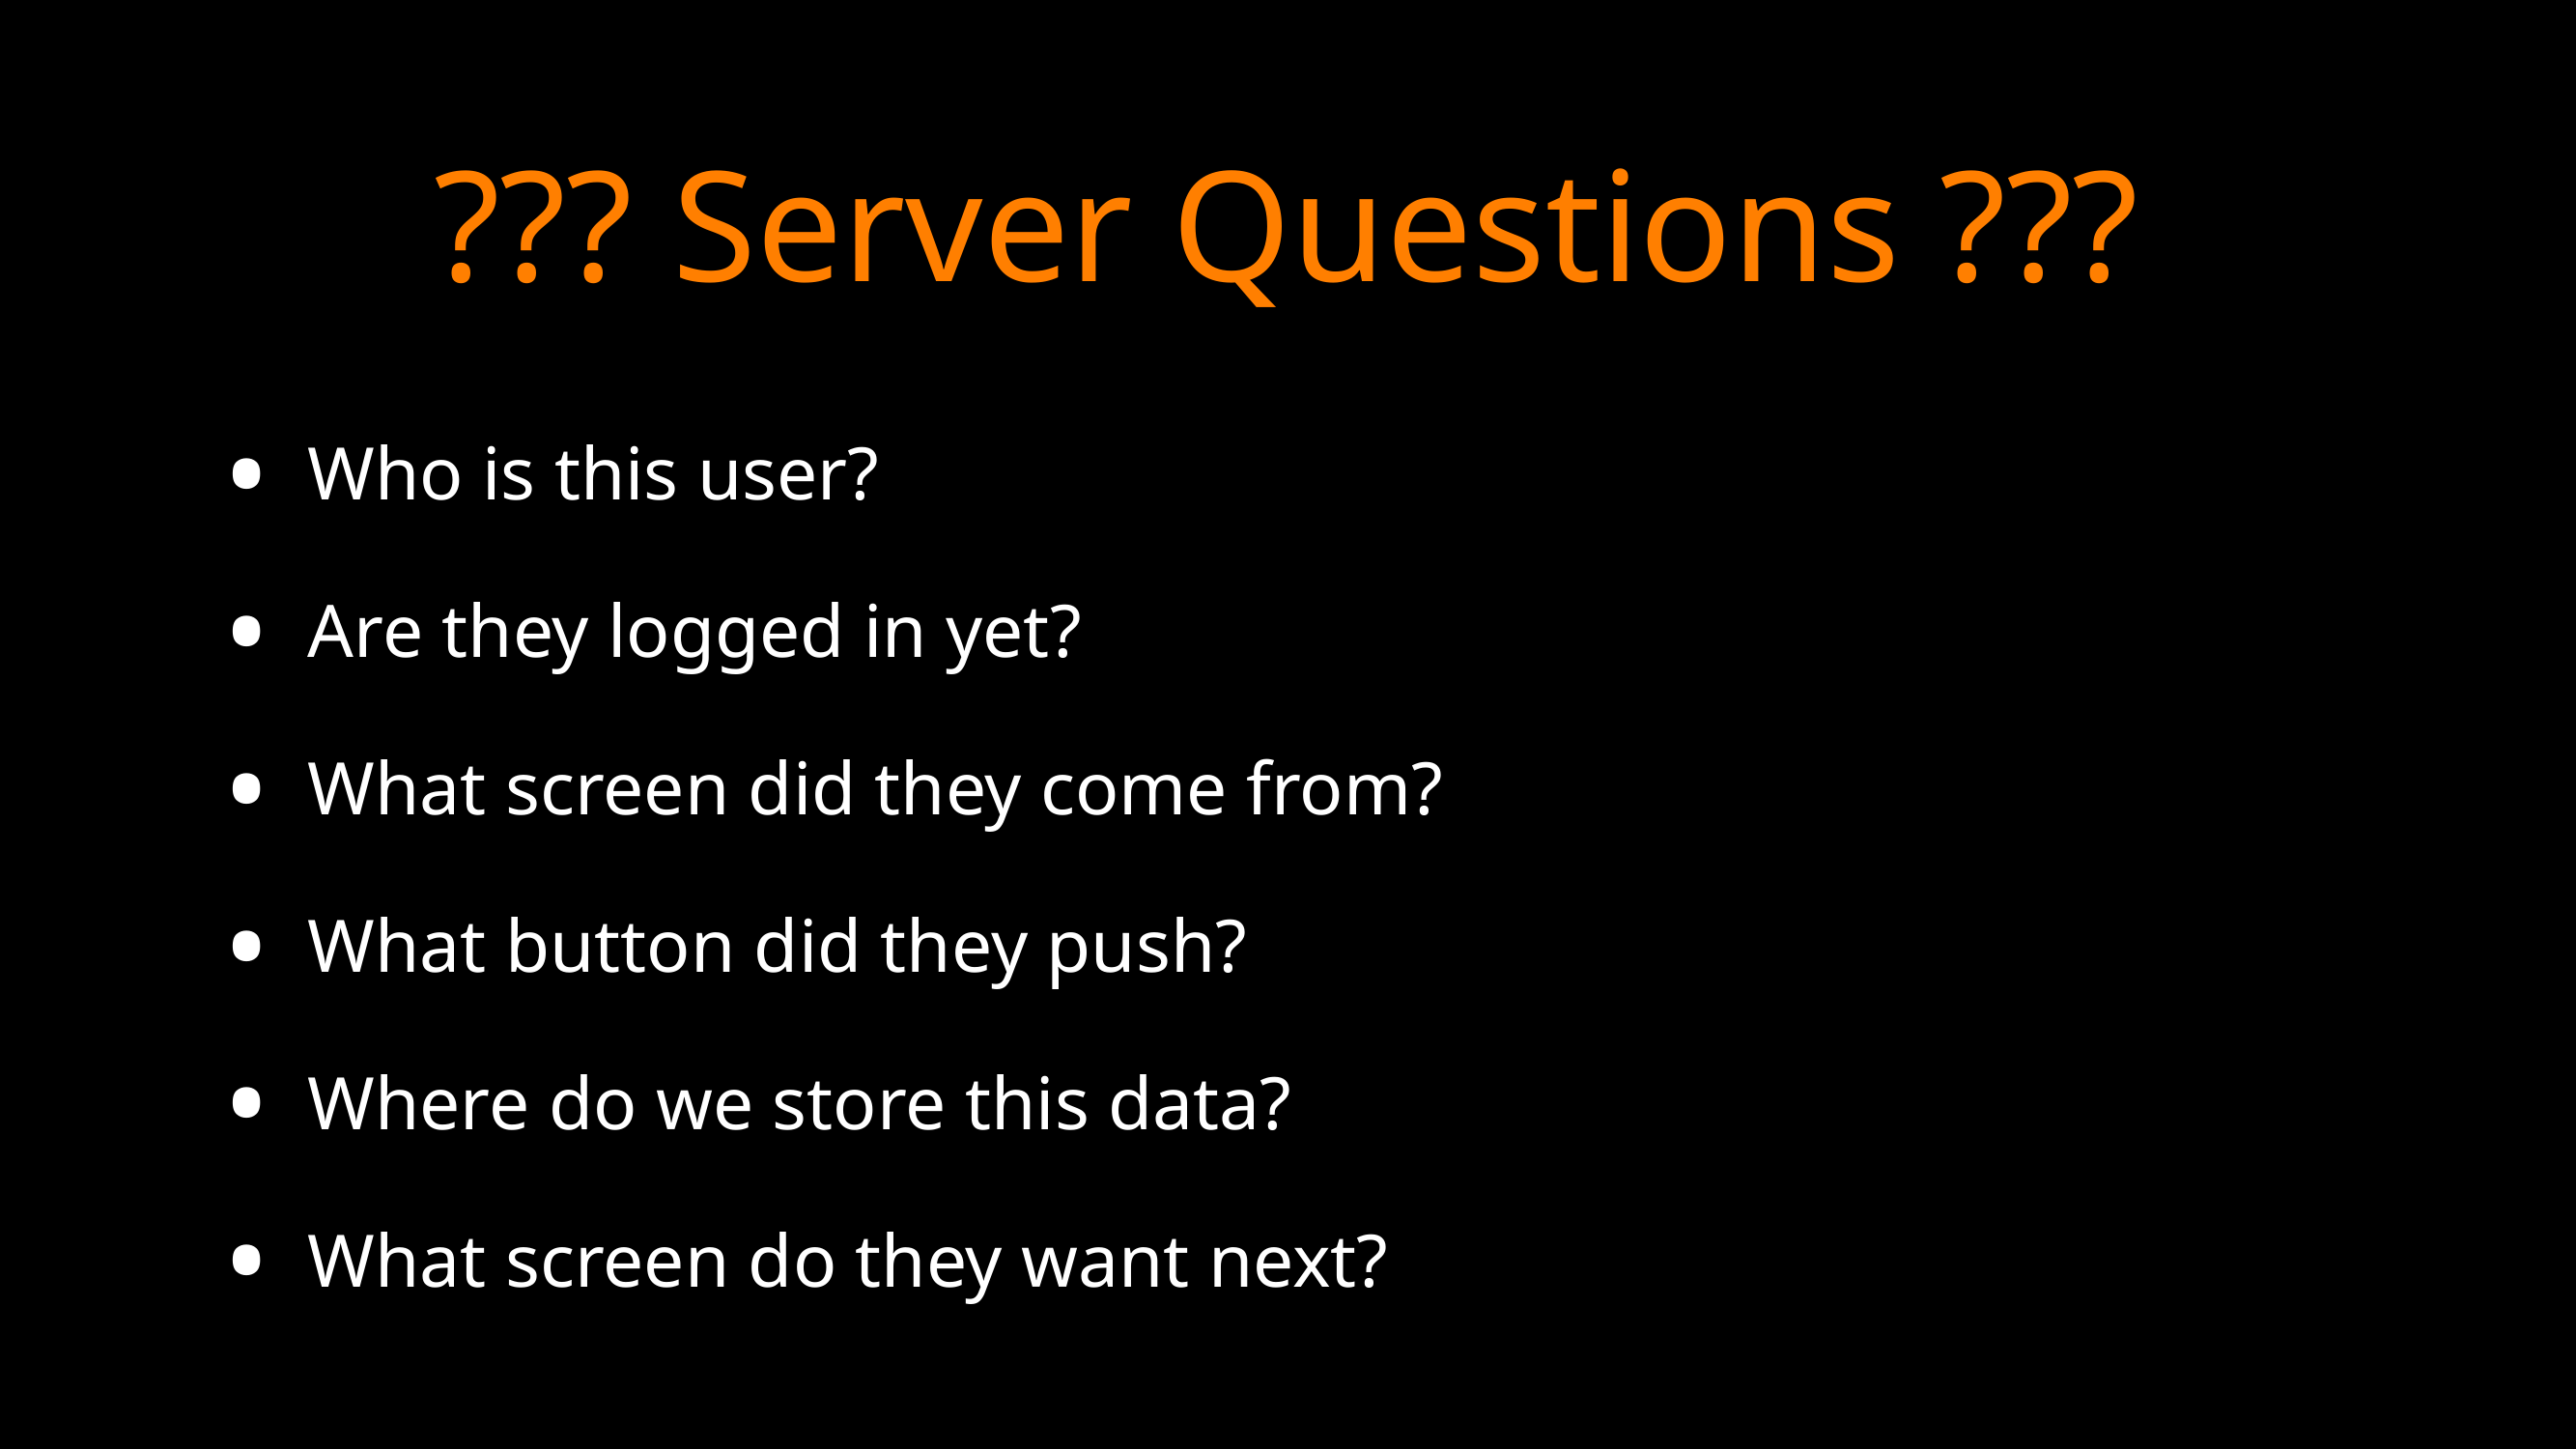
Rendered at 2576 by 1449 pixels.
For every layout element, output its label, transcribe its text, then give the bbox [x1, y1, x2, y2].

list Who is this user? Are they logged in yet? What screen did they come from? What button did they push? Where do we store this data? What screen do they want next? [183, 412, 2392, 1317]
title ??? Server Questions ??? [183, 38, 2392, 403]
